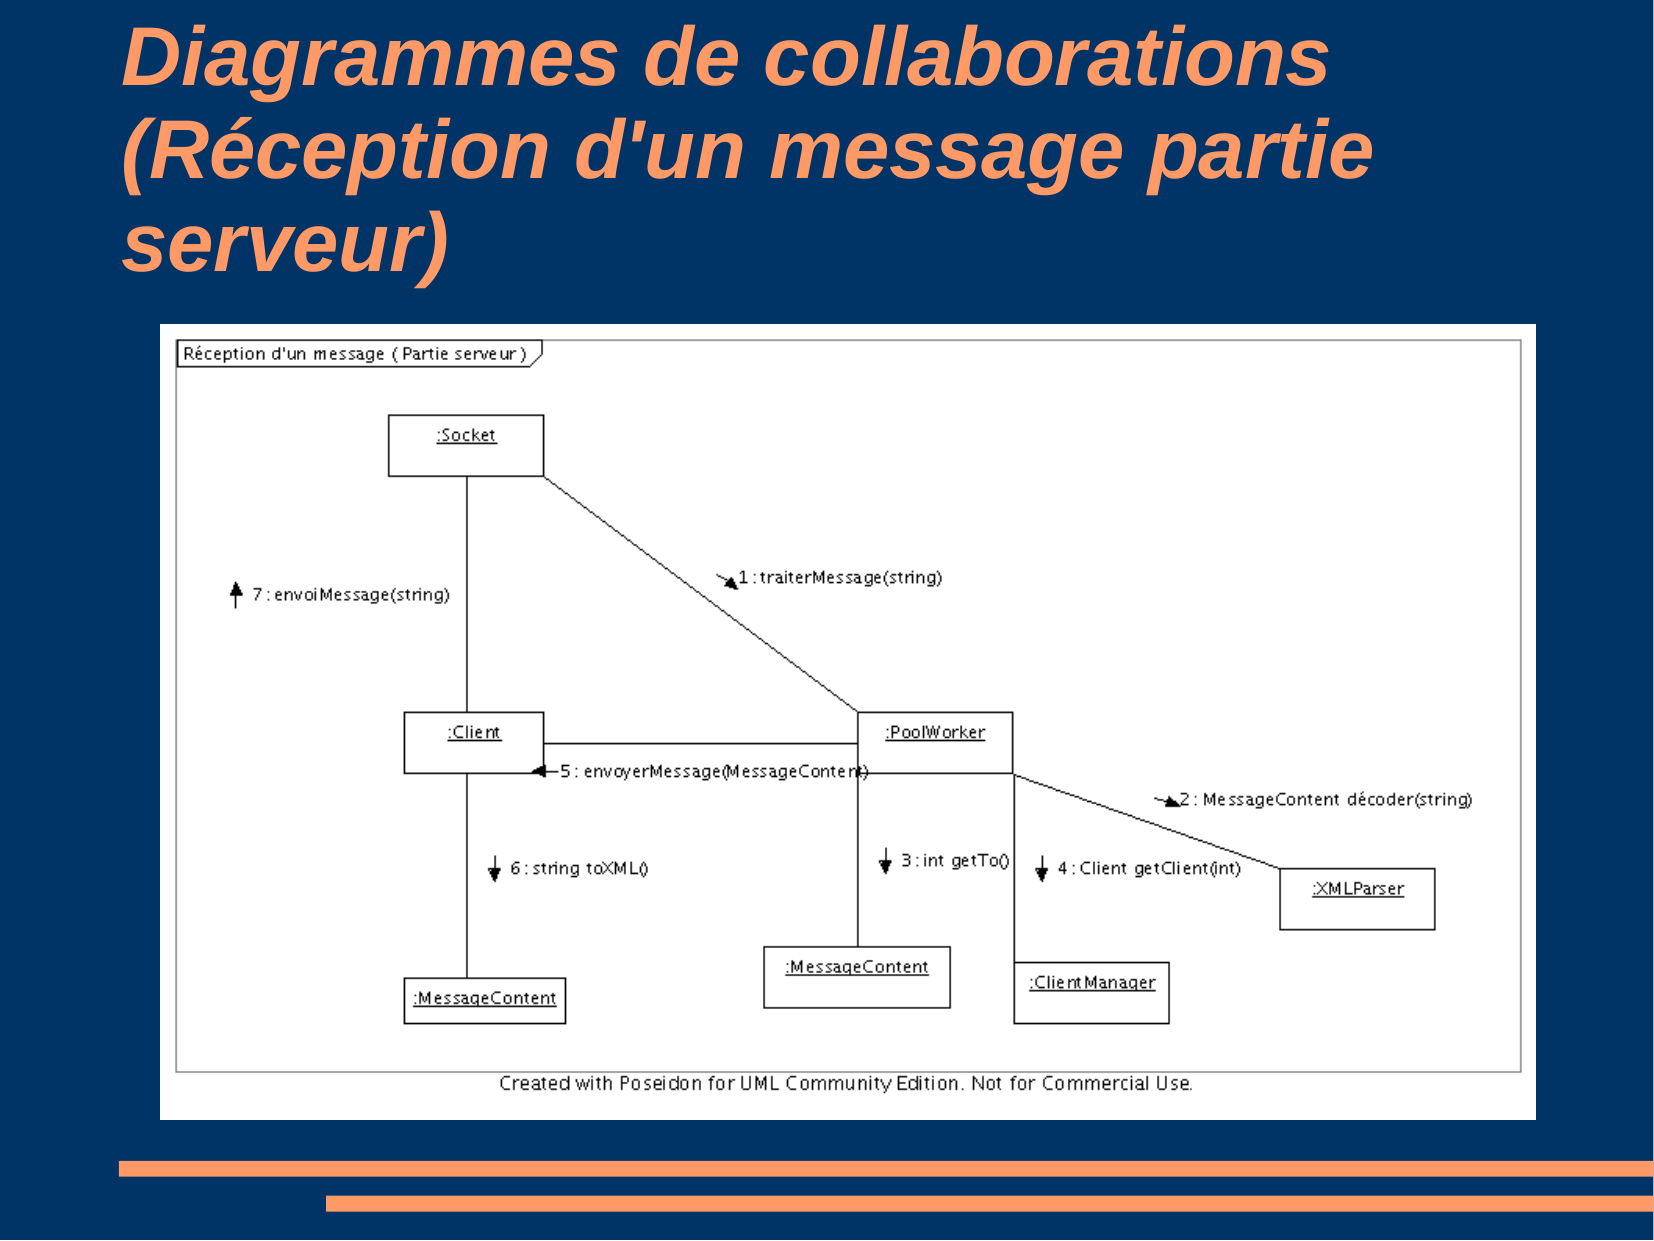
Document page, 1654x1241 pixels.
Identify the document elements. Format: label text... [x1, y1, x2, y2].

chart [121, 322, 1561, 1132]
title Diagrammes de collaborations (Réception d'un message partie serveur) [121, 42, 1534, 258]
picture [160, 324, 1536, 1121]
